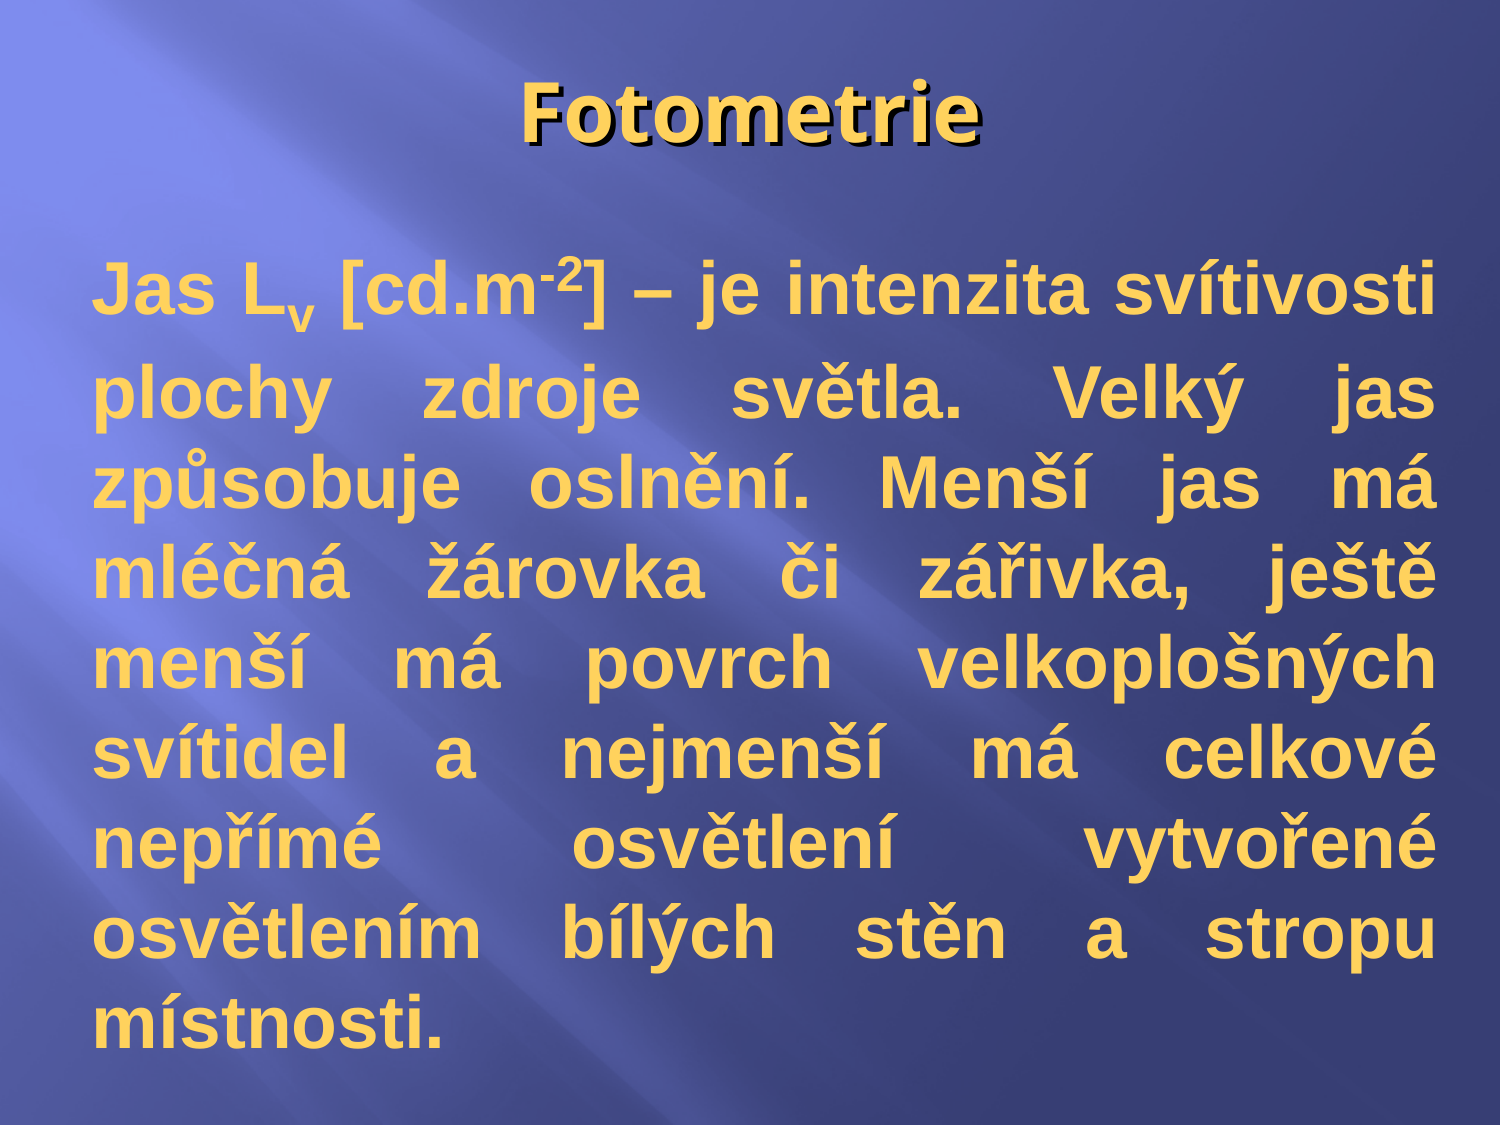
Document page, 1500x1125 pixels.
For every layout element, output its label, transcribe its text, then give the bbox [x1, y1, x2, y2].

title Fotometrie [75, 45, 1426, 173]
text_box Jas Lv [cd.m-2] – je intenzita svítivosti plochy zdroje světla. Velký jas způsobuje oslnění. Menší jas má mléčná žárovka či zářivka, ještě menší má povrch velkoplošných svítidel a nejmenší má celkové nepřímé osvětlení vytvořené osvětlením bílých stěn a stropu místnosti. [76, 231, 1459, 1047]
